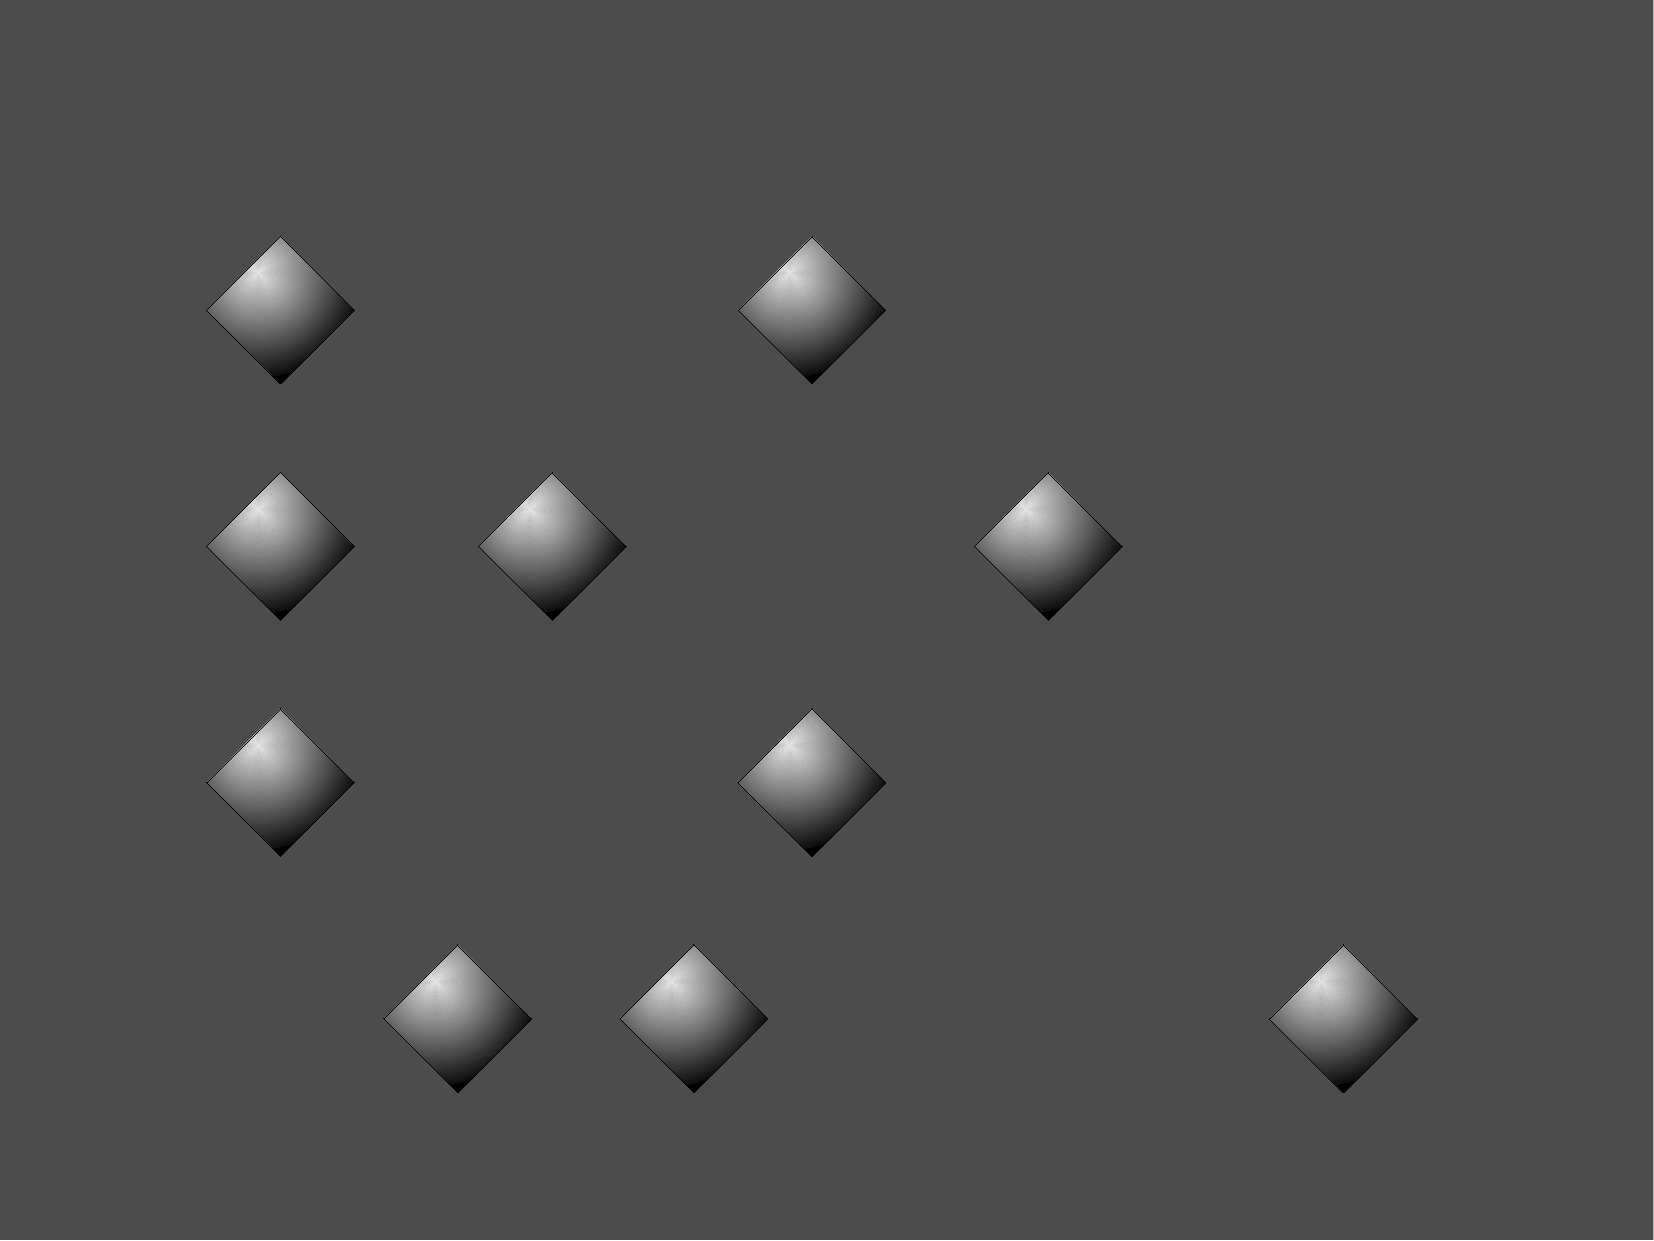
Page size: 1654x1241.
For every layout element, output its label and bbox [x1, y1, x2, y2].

text_box [206, 472, 355, 621]
text_box [206, 236, 355, 384]
text_box [738, 708, 886, 857]
text_box [383, 944, 532, 1093]
text_box [206, 708, 355, 857]
text_box [738, 236, 886, 384]
text_box [1269, 944, 1418, 1093]
text_box [620, 944, 768, 1093]
text_box [974, 472, 1123, 621]
text_box [478, 472, 627, 621]
